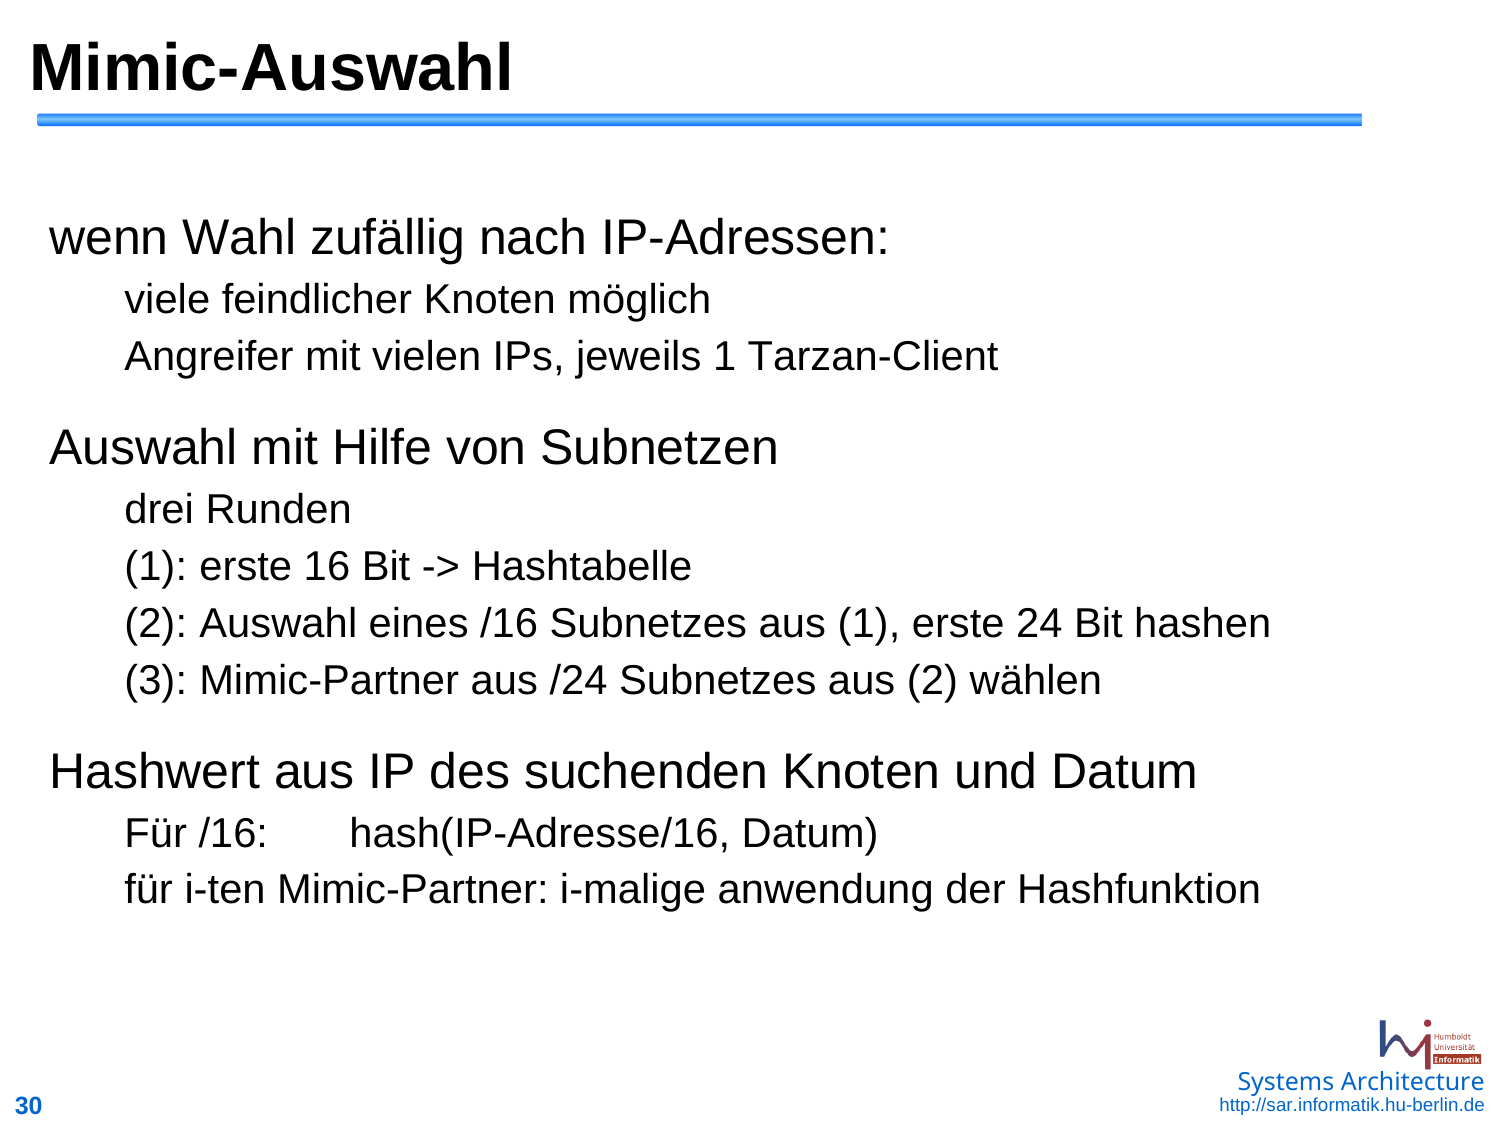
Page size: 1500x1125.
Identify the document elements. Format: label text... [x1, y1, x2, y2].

title Mimic-Auswahl [29, 19, 1500, 115]
picture [1376, 1016, 1483, 1071]
list wenn Wahl zufällig nach IP-Adressen: viele feindlicher Knoten möglich Angreifer mit vielen IPs, jeweils 1 Tarzan-Client Auswahl mit Hilfe von Subnetzen drei Runden (1): erste 16 Bit -> Hashtabelle (2): Auswahl eines /16 Subnetzes aus (1), erste 24 Bit hashen (3): Mimic-Partner aus /24 Subnetzes aus (2) wählen Hashwert aus IP des suchenden Knoten und Datum Für /16: hash(IP-Adresse/16, Datum) für i-ten Mimic-Partner: i-malige anwendung der Hashfunktion [34, 174, 1452, 896]
